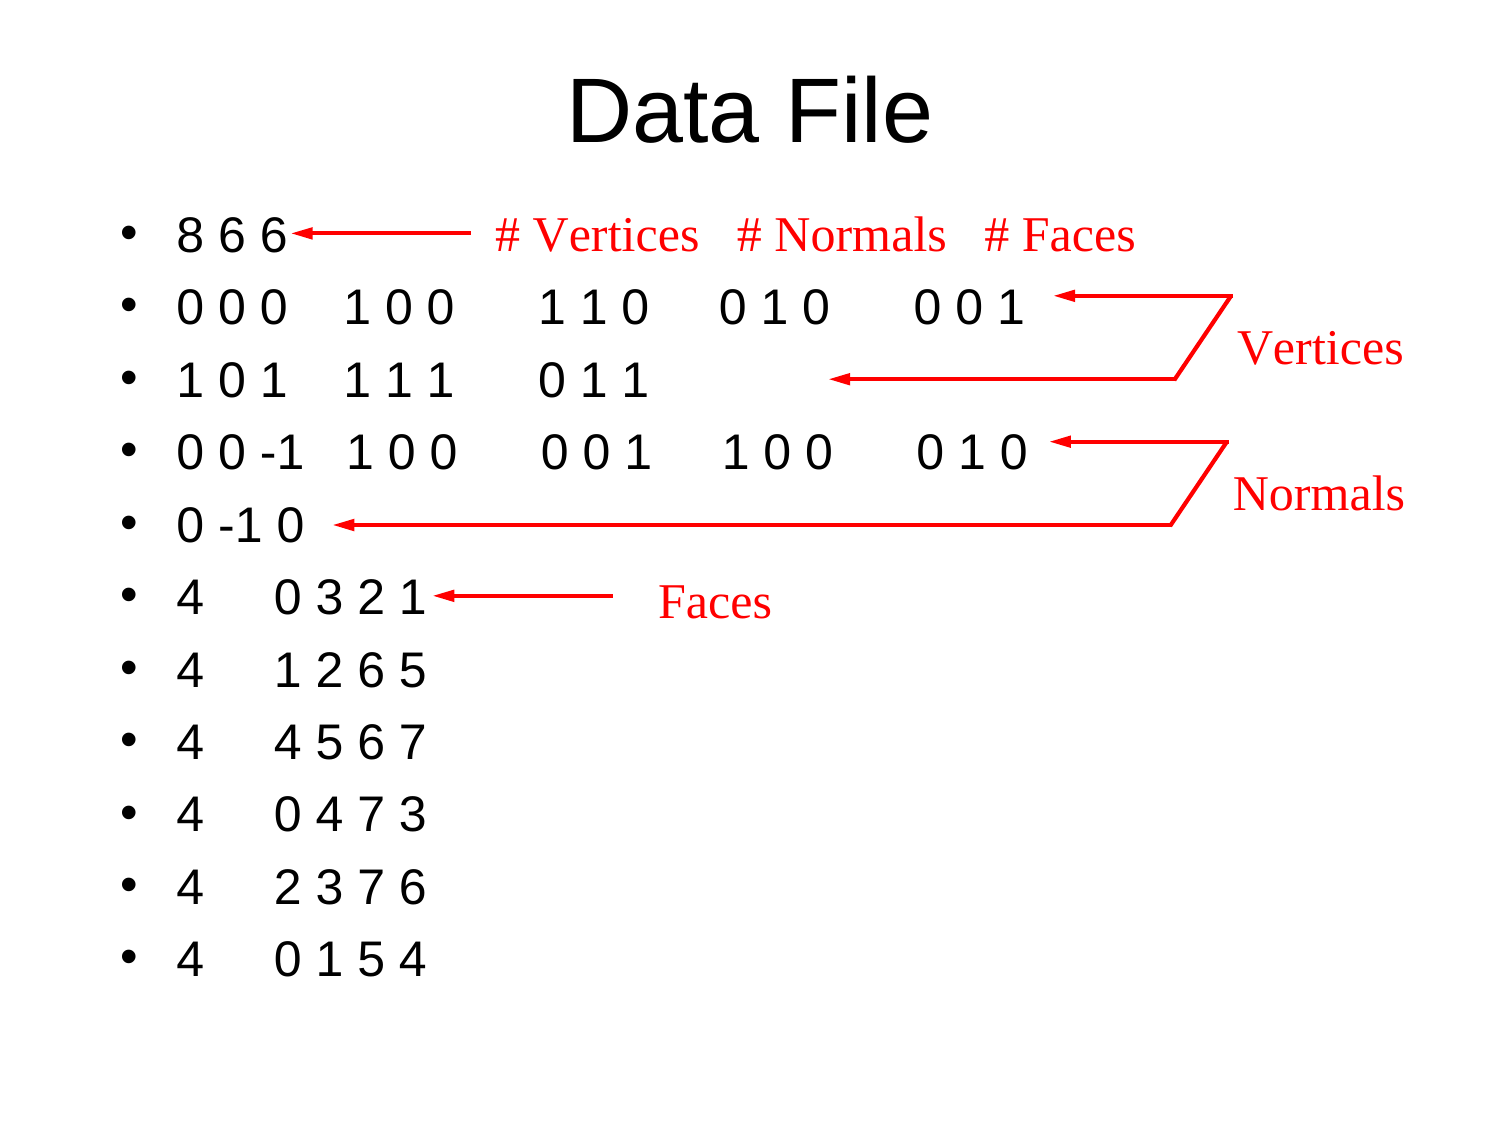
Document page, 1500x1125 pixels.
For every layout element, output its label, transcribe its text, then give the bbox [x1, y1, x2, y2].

title Data File [75, 43, 1426, 169]
text_box Faces [643, 560, 788, 637]
text_box Normals [1218, 452, 1421, 529]
list 8 6 6 0 0 0 1 0 0 1 1 0 0 1 0 0 0 1 1 0 1 1 1 1 0 1 1 0 0 -1 1 0 0 0 0 1 1 0 0 0 1 0 0 -1 0 4 0 3 2 1 4 1 2 6 5 4 4 5 6 7 4 0 4 7 3 4 2 3 7 6 4 0 1 5 4 [105, 194, 1381, 1029]
text_box Vertices [1222, 306, 1420, 383]
text_box # Vertices # Normals # Faces [480, 194, 1152, 270]
